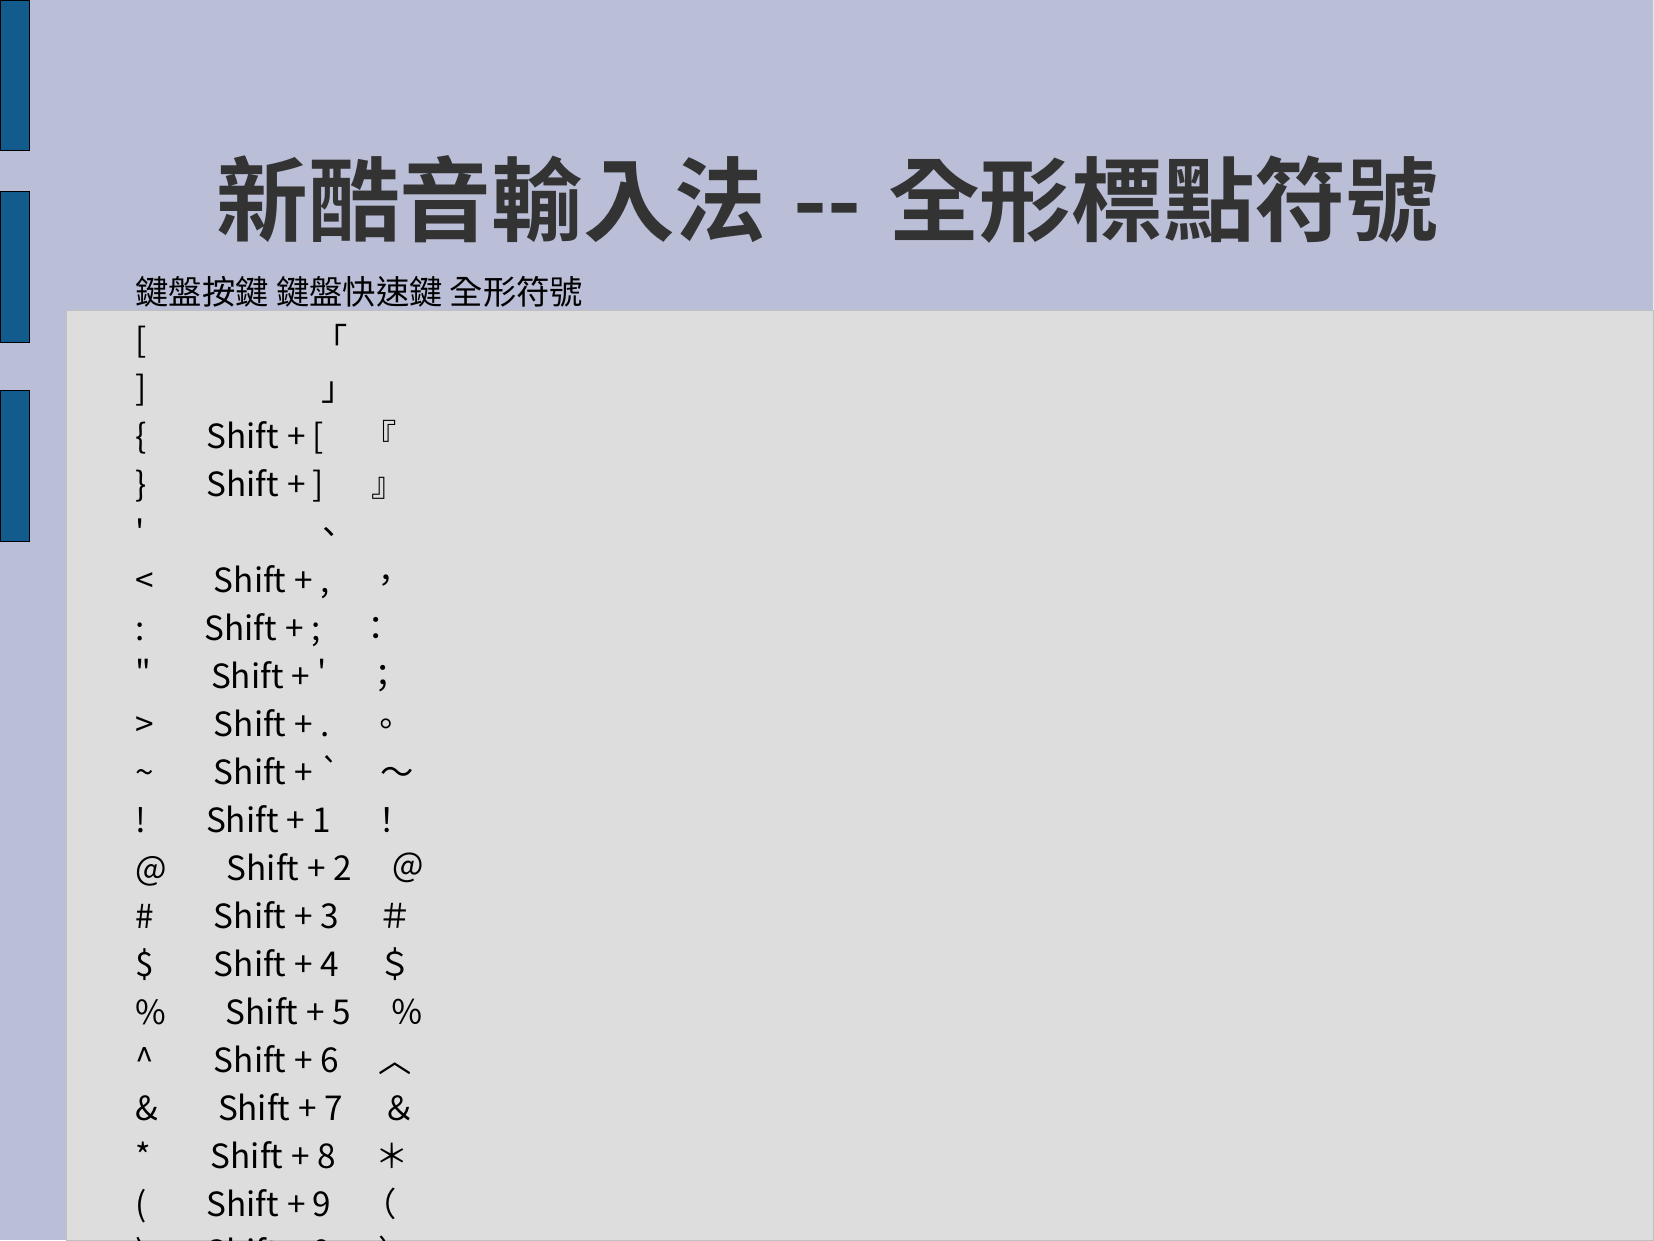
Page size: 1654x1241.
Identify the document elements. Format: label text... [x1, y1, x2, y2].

title 新酷音輸入法--全形標點符號 [121, 91, 1534, 299]
list 鍵盤按鍵 鍵盤快速鍵 全形符號 [ 「 ] 」 { Shift + [ 『 } Shift + ] 』 ' 、 < Shift + , ， : Shift + ; ： " Shift + ' ； > Shift + . 。 ~ Shift + ` ～ ! Shift + 1 ！ @ Shift + 2 ＠ # Shift + 3 ＃ $ Shift + 4 ＄ % Shift + 5 ％ ^ Shift + 6 ︿ & Shift + 7 ＆ * Shift + 8 ＊ ( Shift + 9 （ ) Shift + 0 ） _ Shift + - ﹍ + Shift + = ＋ = ＝ \ ＼ | Shift + \ ｜ ? Shift + / ？ [118, 265, 1531, 1241]
